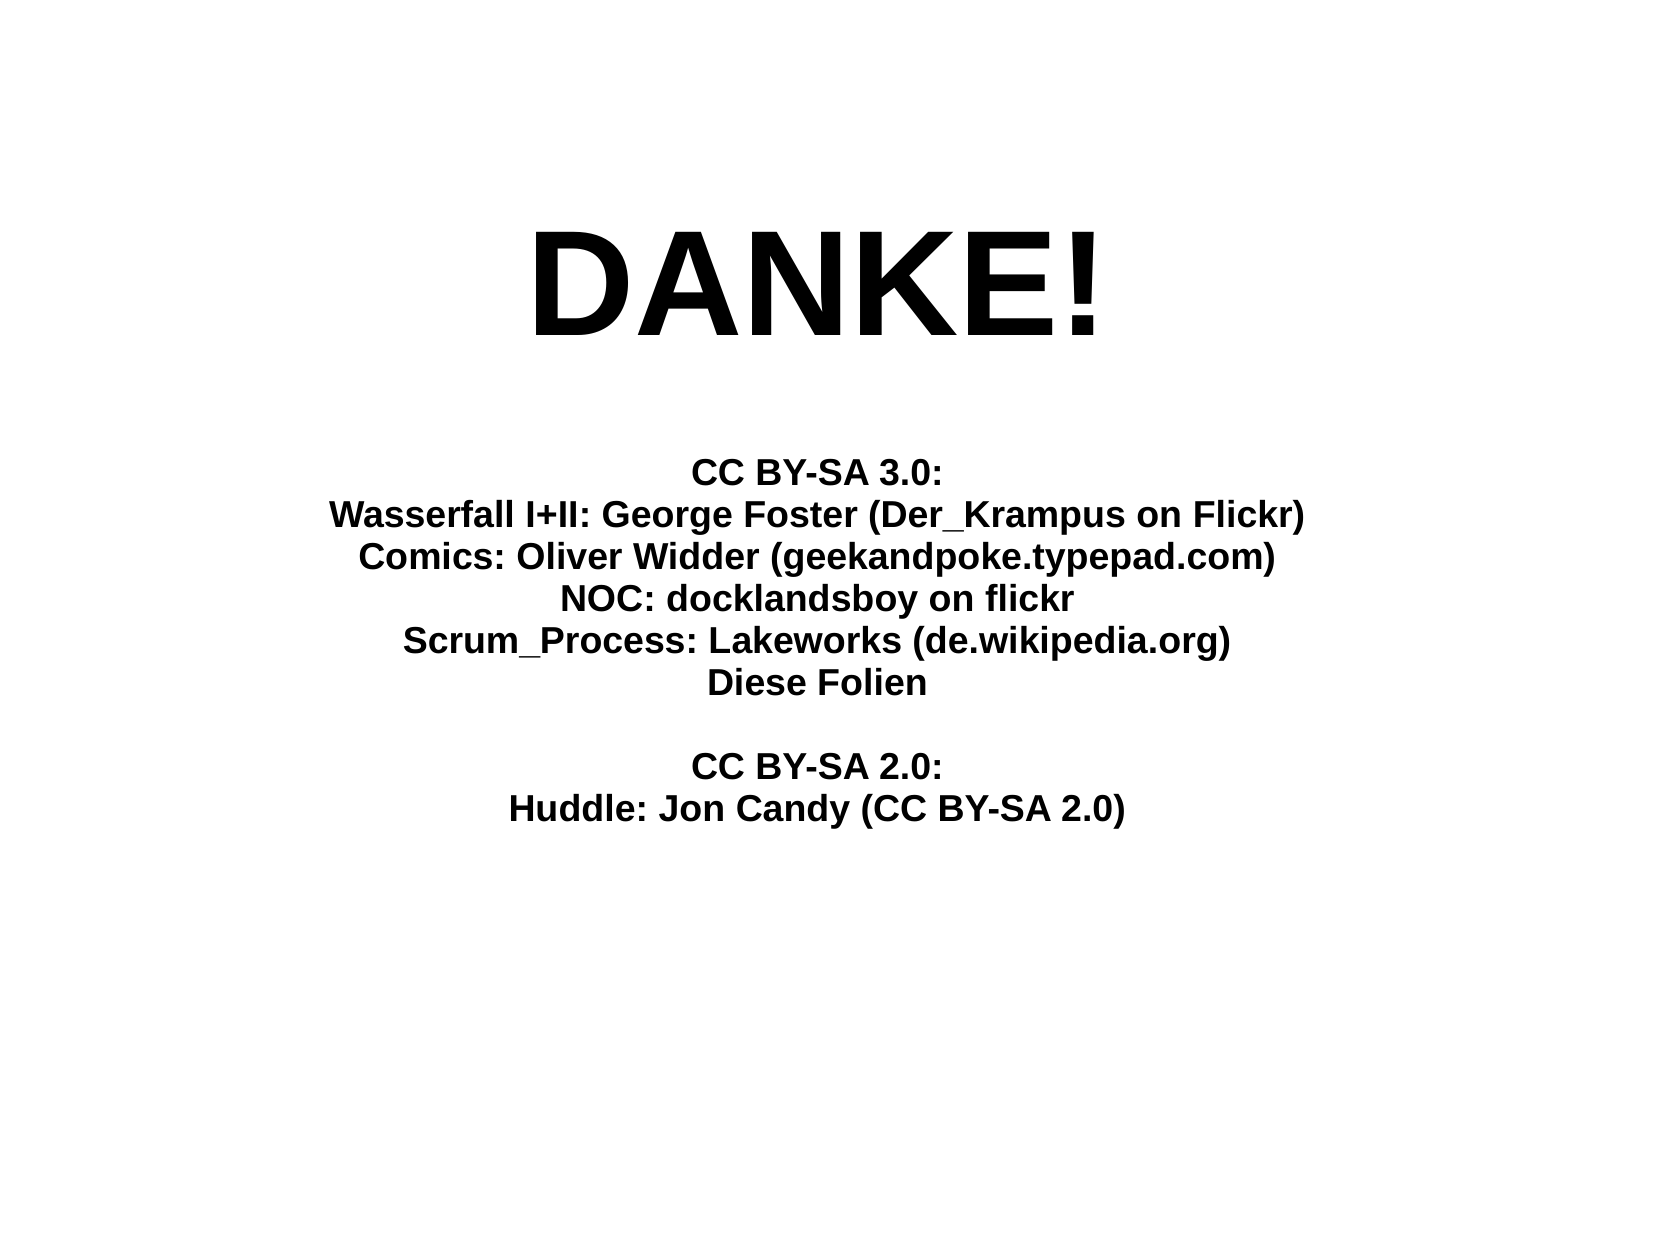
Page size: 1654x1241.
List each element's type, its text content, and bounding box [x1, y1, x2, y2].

text_box DANKE! CC BY-SA 3.0: Wasserfall I+II: George Foster (Der_Krampus on Flickr) Comics: Oliver Widder (geekandpoke.typepad.com) NOC: docklandsboy on flickr Scrum_Process: Lakeworks (de.wikipedia.org) Diese Folien CC BY-SA 2.0: Huddle: Jon Candy (CC BY-SA 2.0) [225, 150, 1411, 879]
